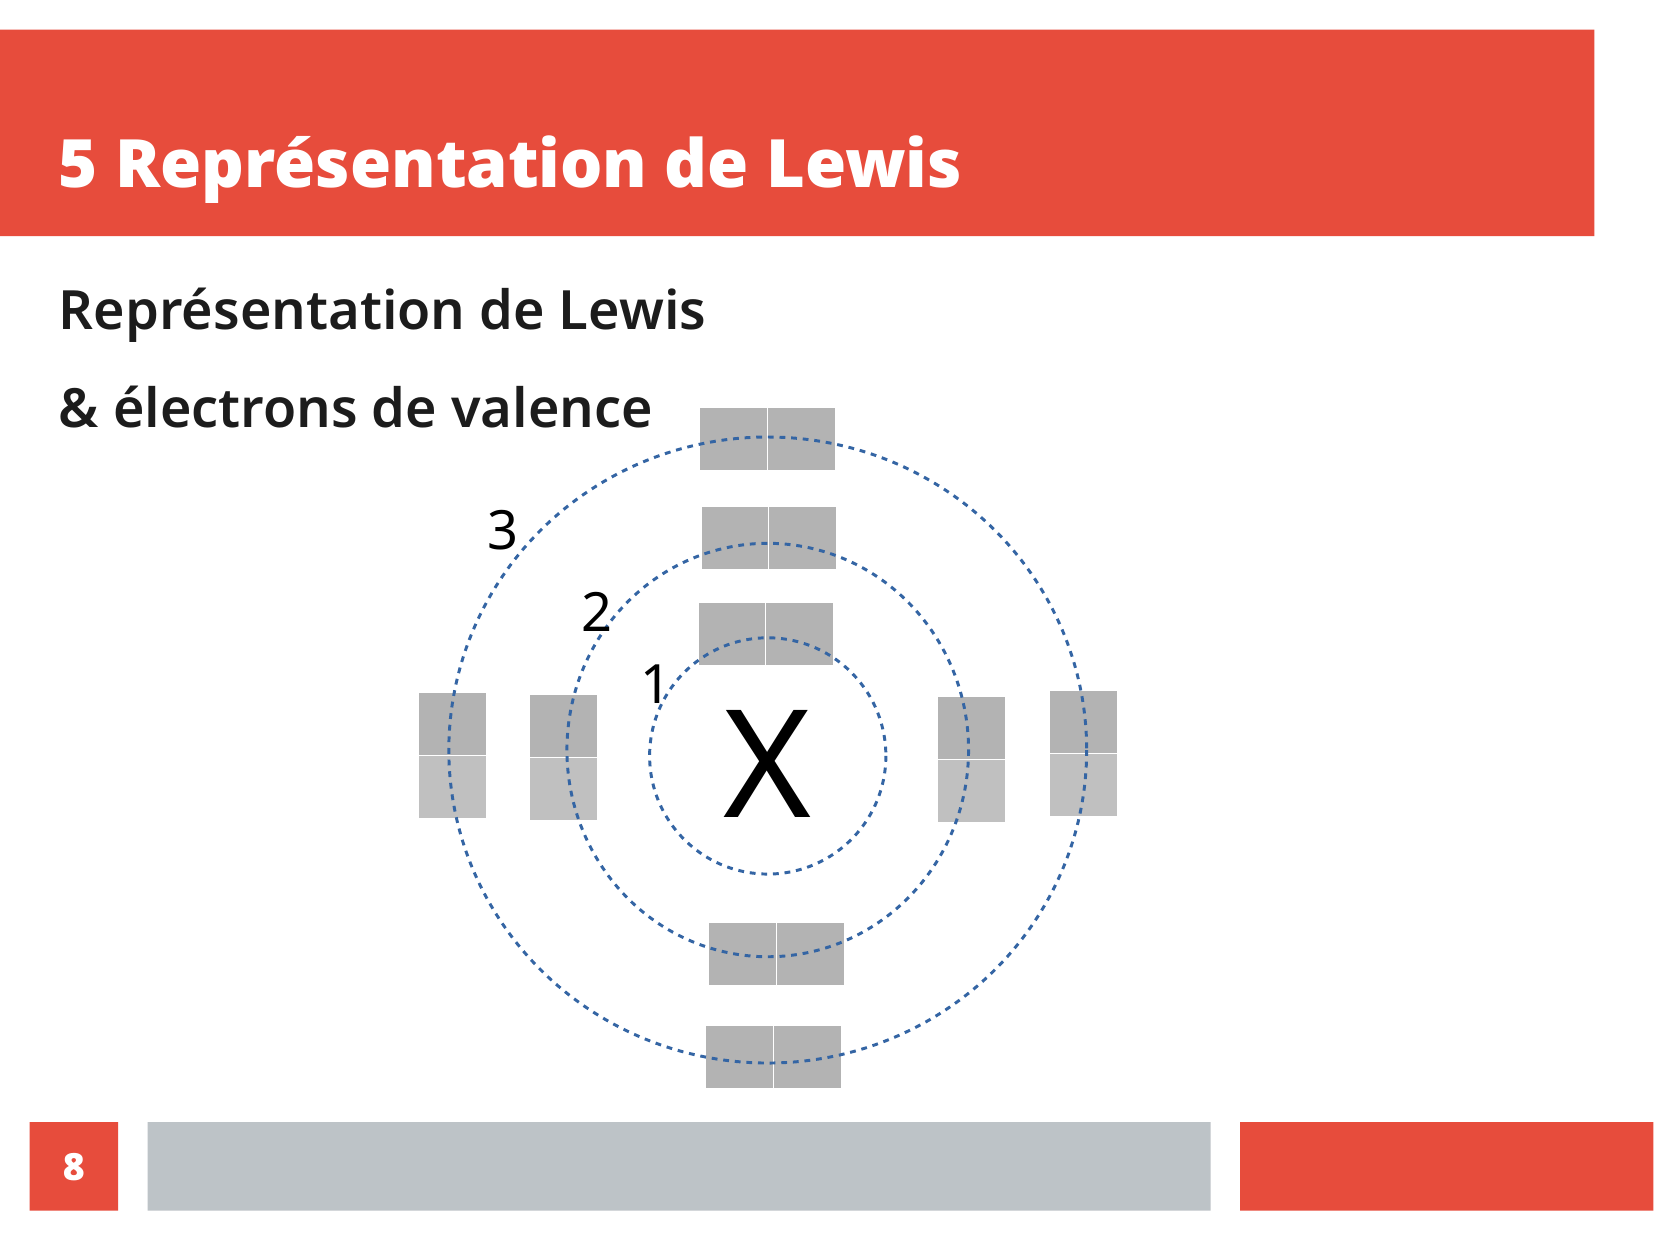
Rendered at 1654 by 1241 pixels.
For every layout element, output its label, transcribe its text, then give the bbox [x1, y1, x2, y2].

table_header [766, 603, 833, 665]
text_box 3 [472, 483, 520, 567]
table_header [709, 923, 776, 985]
text_box X [834, 649, 839, 659]
table_header [419, 693, 486, 755]
table_header [702, 507, 768, 569]
table_header [699, 603, 765, 665]
text_box 1 [625, 637, 674, 721]
table_header [530, 695, 597, 757]
table_header [1050, 691, 1117, 753]
table_header [938, 697, 1005, 759]
text_box 2 [566, 566, 615, 650]
table_cell [419, 756, 486, 818]
text_box X [708, 661, 839, 853]
table_cell [530, 758, 597, 820]
table_header [700, 408, 767, 470]
table_header [768, 408, 835, 470]
table_header [706, 1026, 773, 1088]
title 5 Représentation de Lewis [59, 59, 1595, 207]
table_header [777, 923, 844, 985]
table_cell [938, 760, 1005, 822]
list Représentation de Lewis & électrons de valence [59, 271, 1565, 1040]
table_cell [1050, 754, 1117, 816]
table_header [774, 1026, 841, 1088]
table_header [769, 507, 836, 569]
